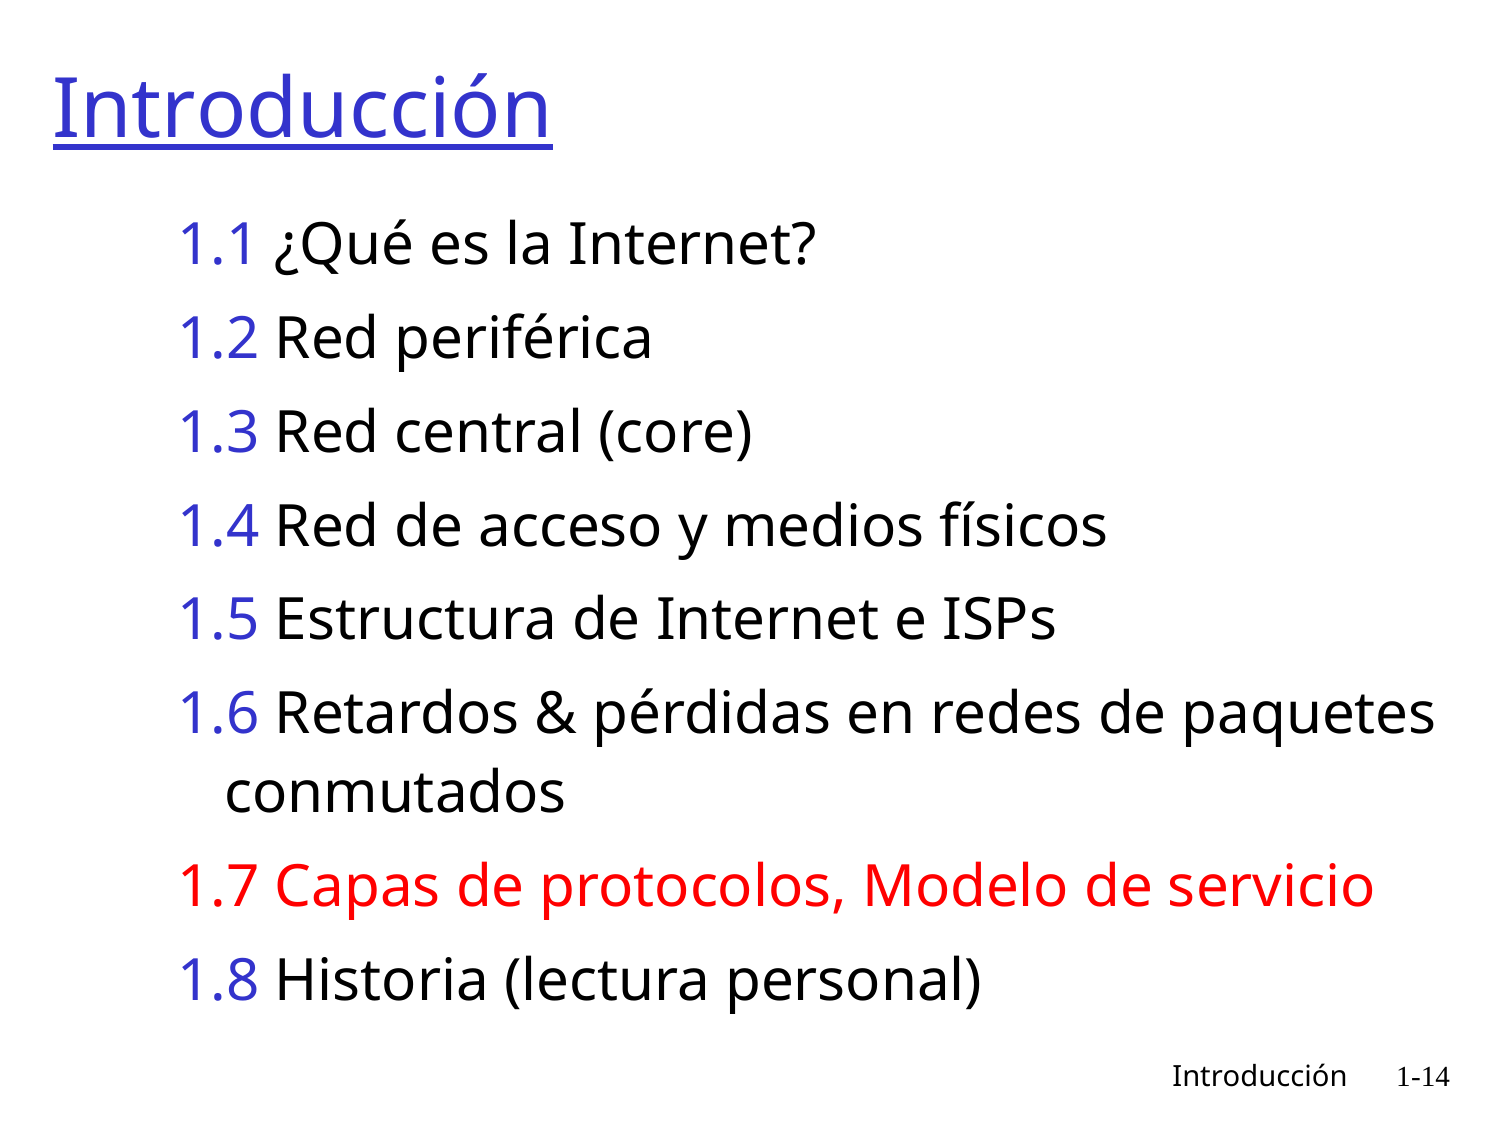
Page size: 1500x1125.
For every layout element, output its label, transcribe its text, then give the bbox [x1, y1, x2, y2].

list 1.1 ¿Qué es la Internet? 1.2 Red periférica 1.3 Red central (core) 1.4 Red de acceso y medios físicos 1.5 Estructura de Internet e ISPs 1.6 Retardos & pérdidas en redes de paquetes conmutados 1.7 Capas de protocolos, Modelo de servicio 1.8 Historia (lectura personal) [87, 195, 1463, 1066]
text_box Introducción [887, 1066, 1362, 1125]
text_box 1-<number> [1362, 1050, 1466, 1125]
title Introducción [37, 16, 1463, 196]
